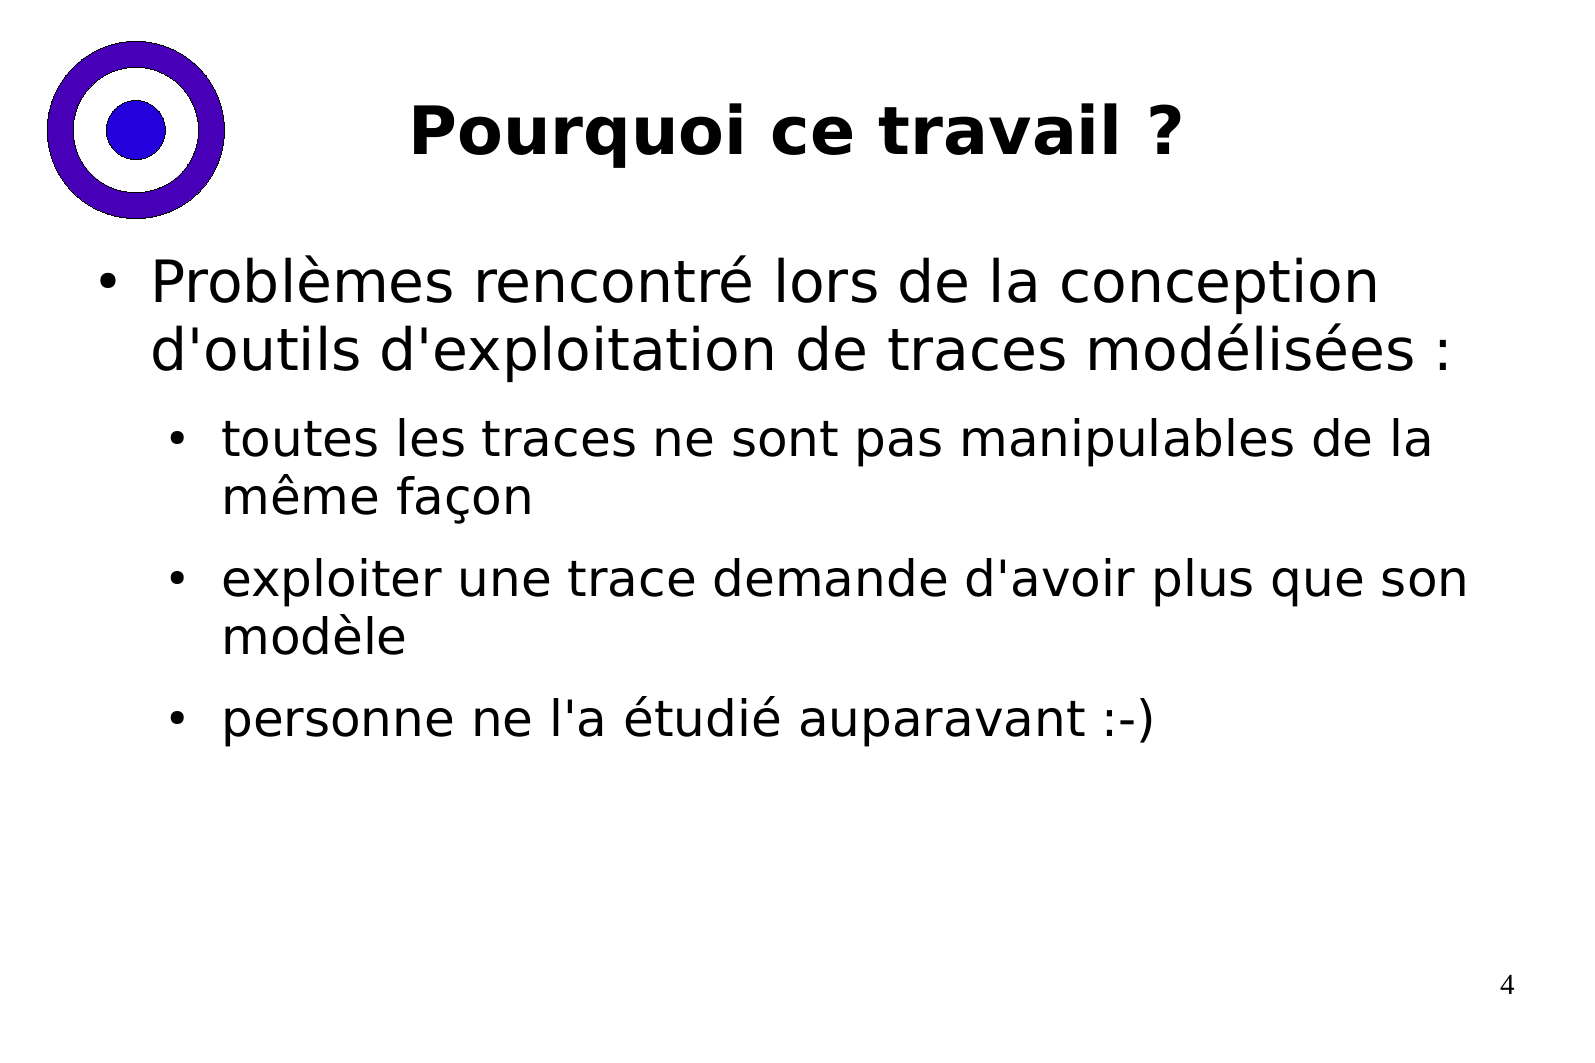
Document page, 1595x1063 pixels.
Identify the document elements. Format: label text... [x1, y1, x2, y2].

text_box [47, 41, 225, 219]
title Pourquoi ce travail ? [170, 49, 1515, 213]
title Pourquoi ce travail ? [79, 68, 198, 192]
list Problèmes rencontré lors de la conception d'outils d'exploitation de traces modélisées : toutes les traces ne sont pas manipulables de la même façon exploiter une trace demande d'avoir plus que son modèle personne ne l'a étudié auparavant :-) [79, 248, 1515, 951]
